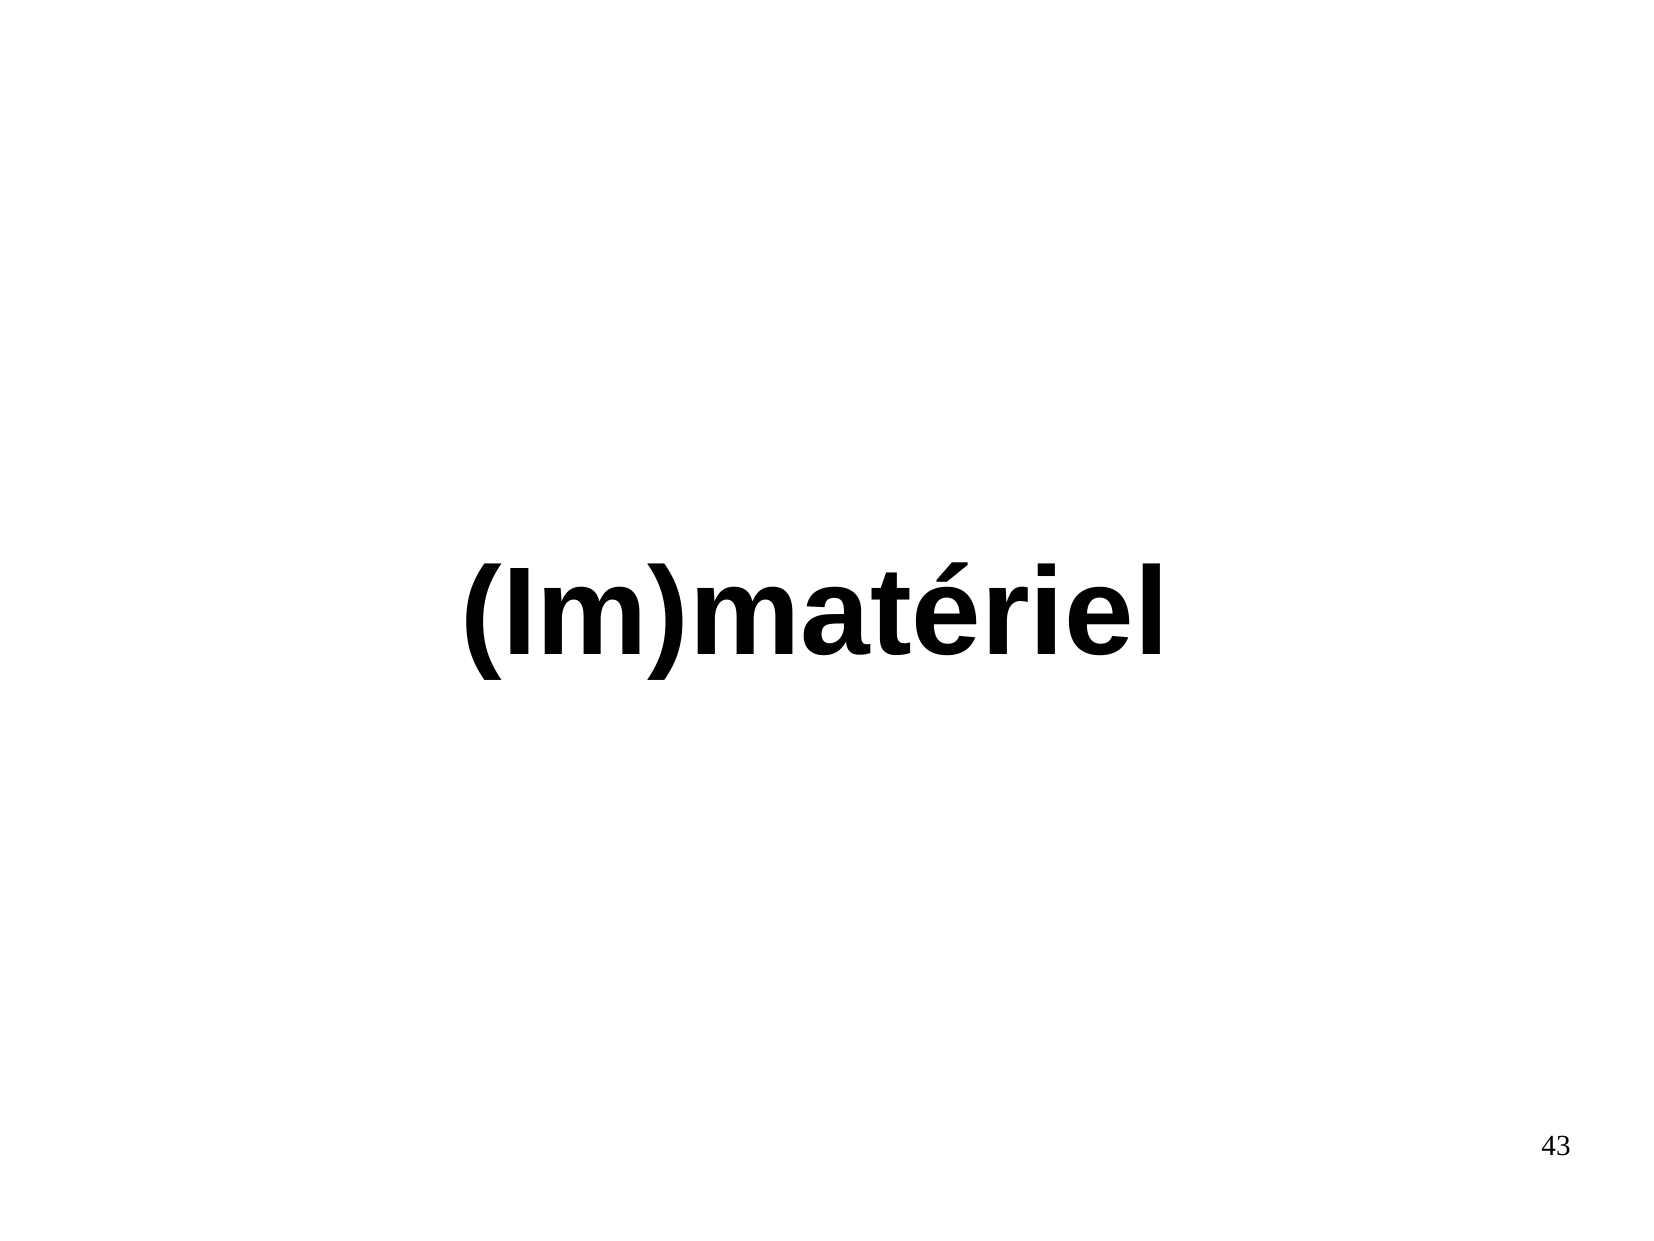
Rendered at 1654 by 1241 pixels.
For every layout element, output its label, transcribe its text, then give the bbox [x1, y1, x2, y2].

title (Im)matériel [70, 507, 1560, 715]
